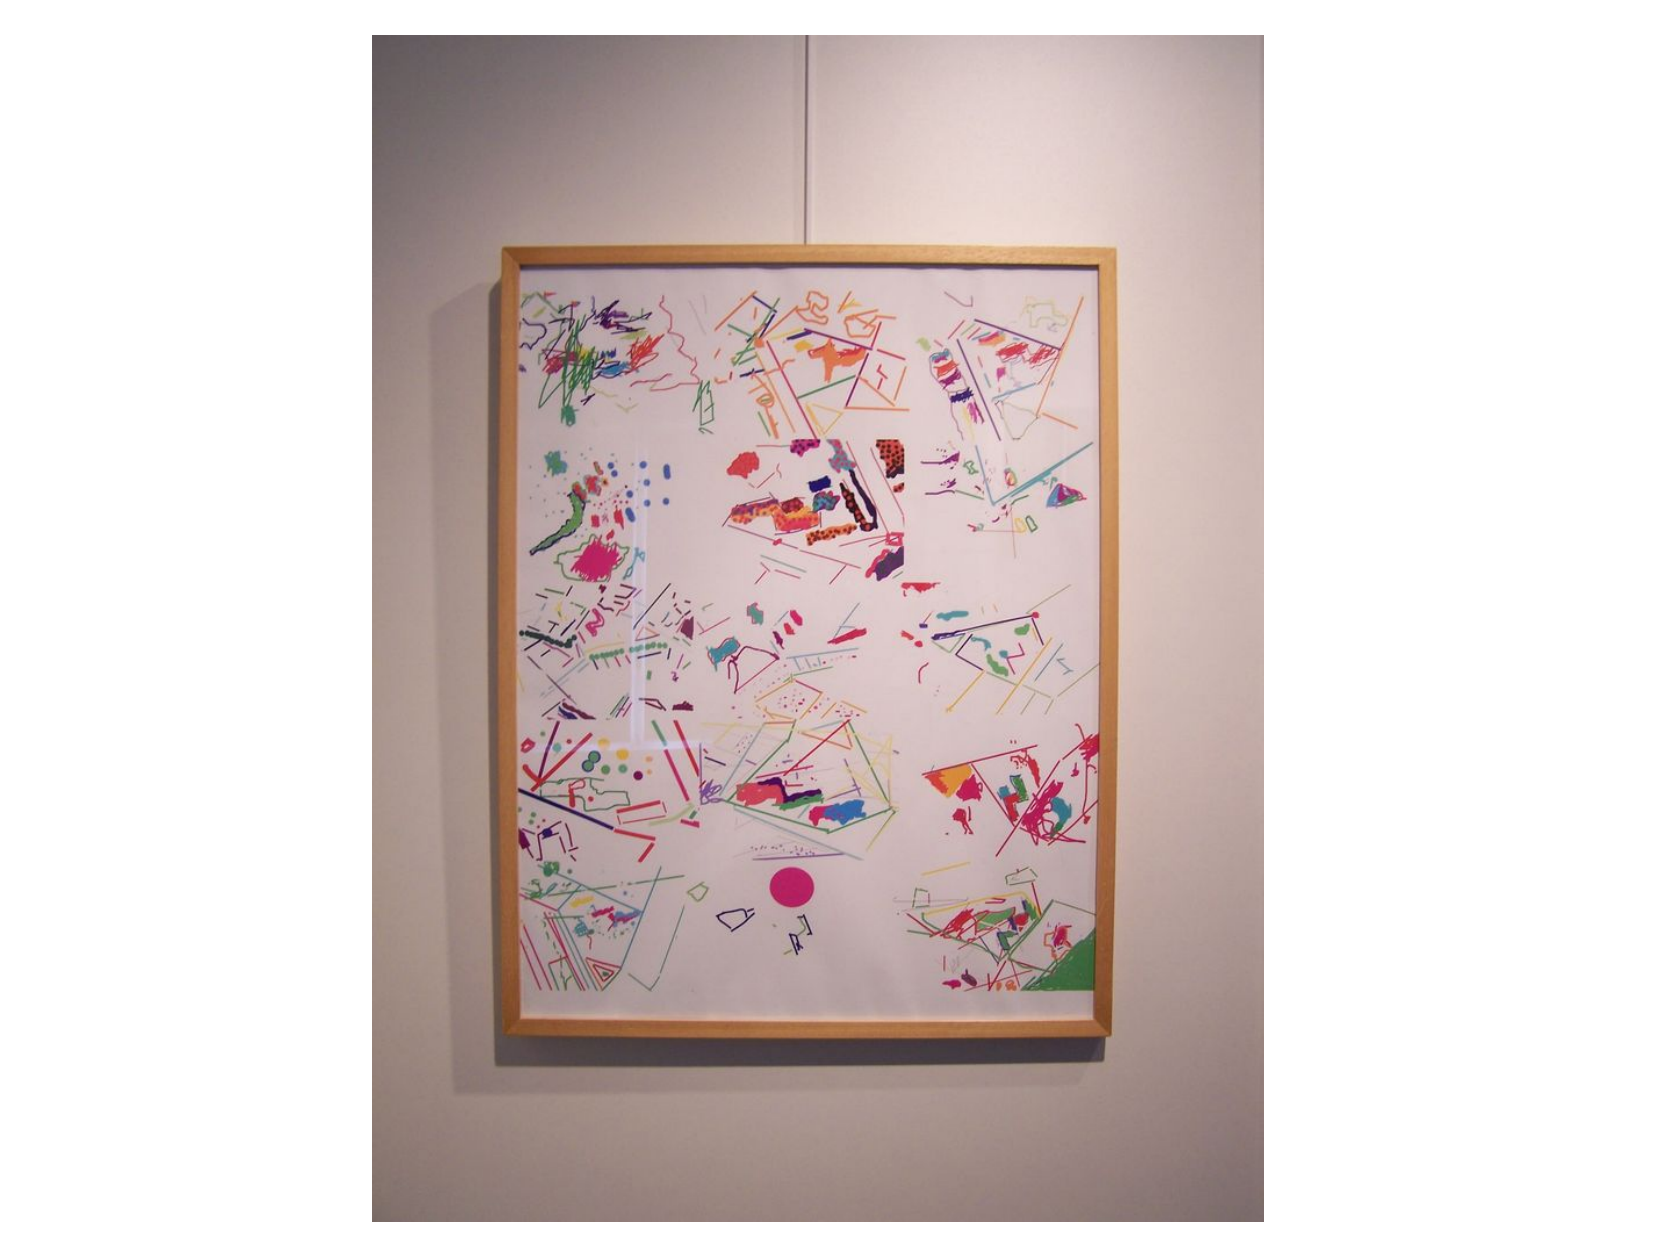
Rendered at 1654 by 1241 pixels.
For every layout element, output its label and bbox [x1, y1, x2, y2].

picture [372, 35, 1264, 1222]
